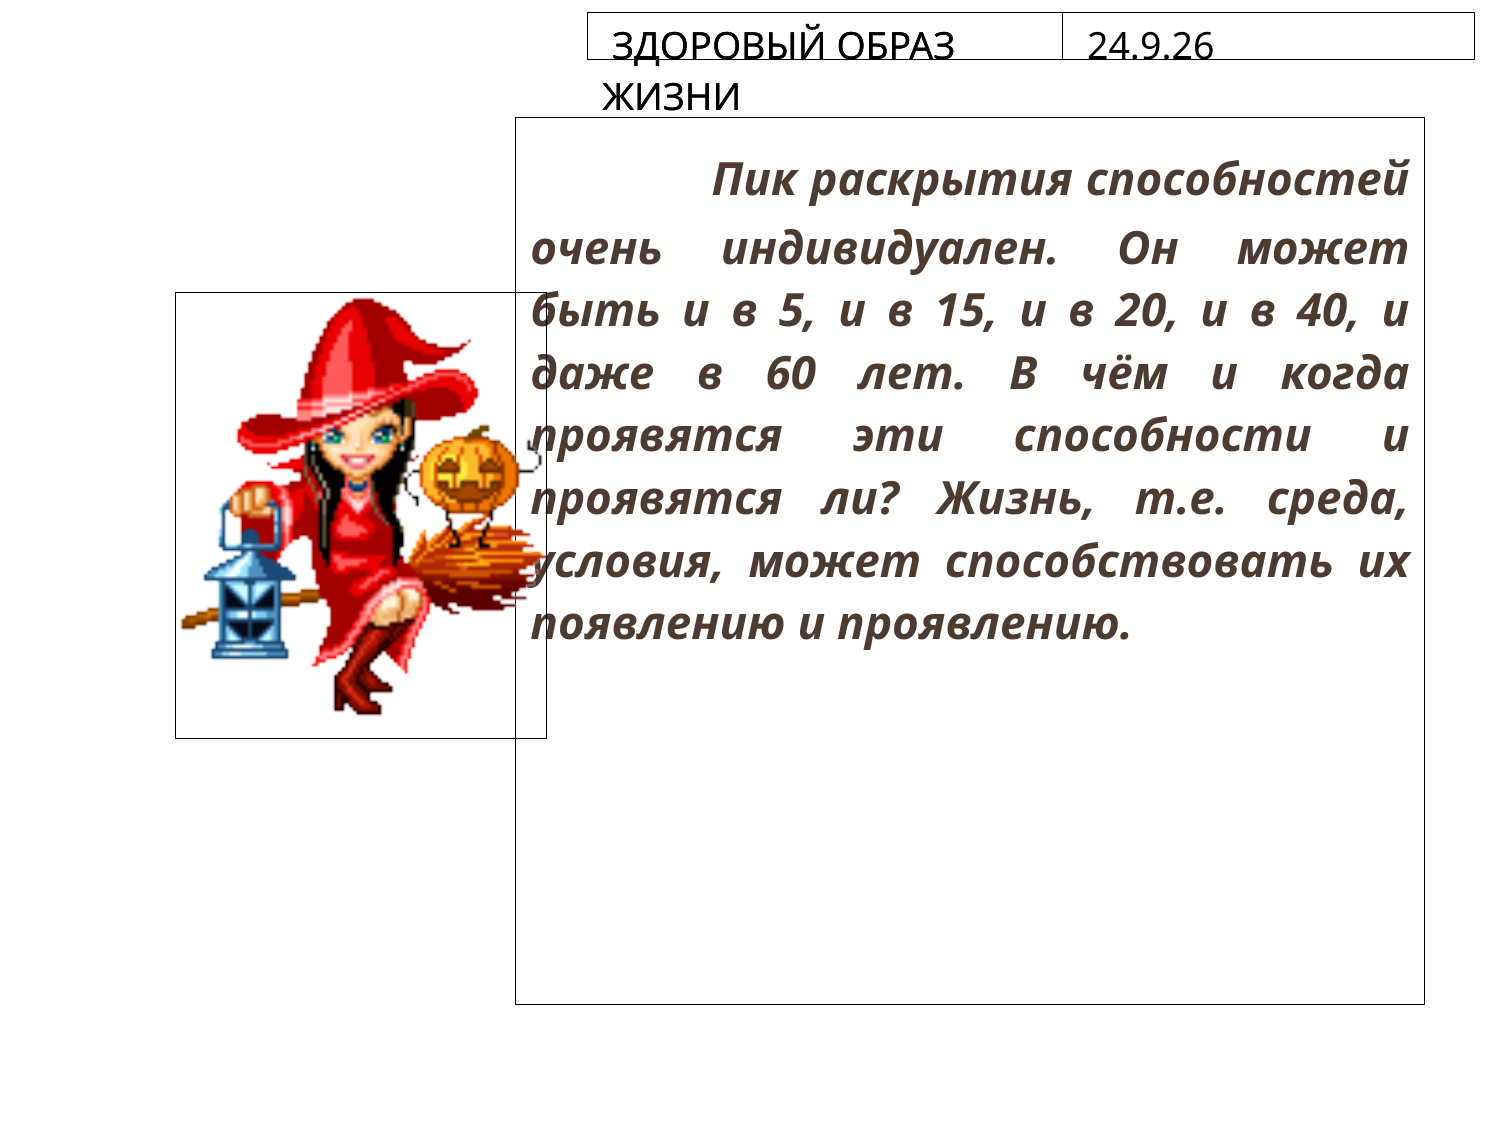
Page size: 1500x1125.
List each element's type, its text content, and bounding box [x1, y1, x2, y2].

list Пик раскрытия способностей очень индивидуален. Он может быть и в 5, и в 15, и в 20, и в 40, и даже в 60 лет. В чём и когда проявятся эти способности и проявятся ли? Жизнь, т.е. среда, условия, может способствовать их появлению и проявлению. [515, 117, 1425, 1005]
footer ЗДОРОВЫЙ ОБРАЗ ЖИЗНИ [587, 12, 1063, 60]
picture [175, 292, 547, 739]
